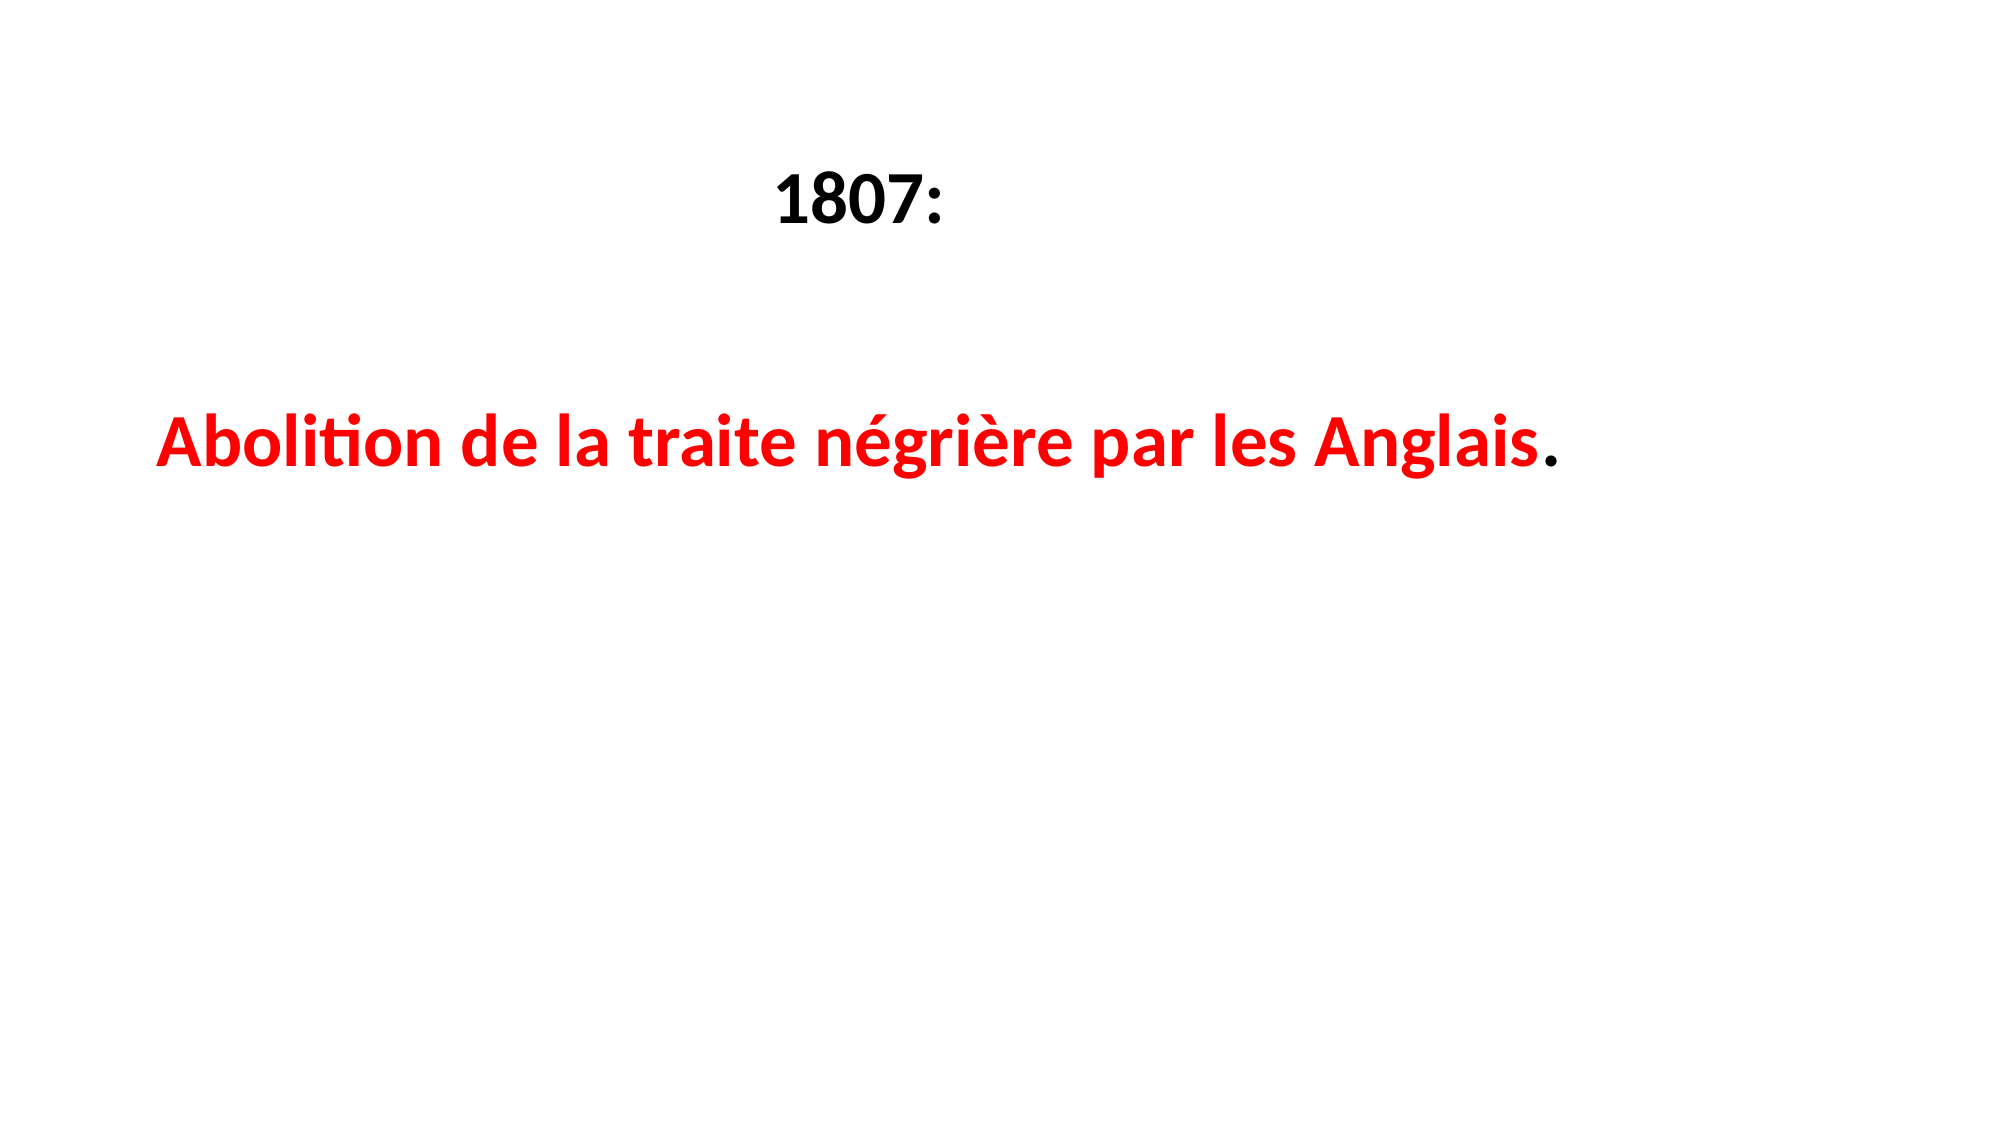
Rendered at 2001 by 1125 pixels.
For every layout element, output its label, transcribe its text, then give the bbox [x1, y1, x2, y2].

text_box 1807: Abolition de la traite négrière par les Anglais. [142, 76, 1879, 542]
